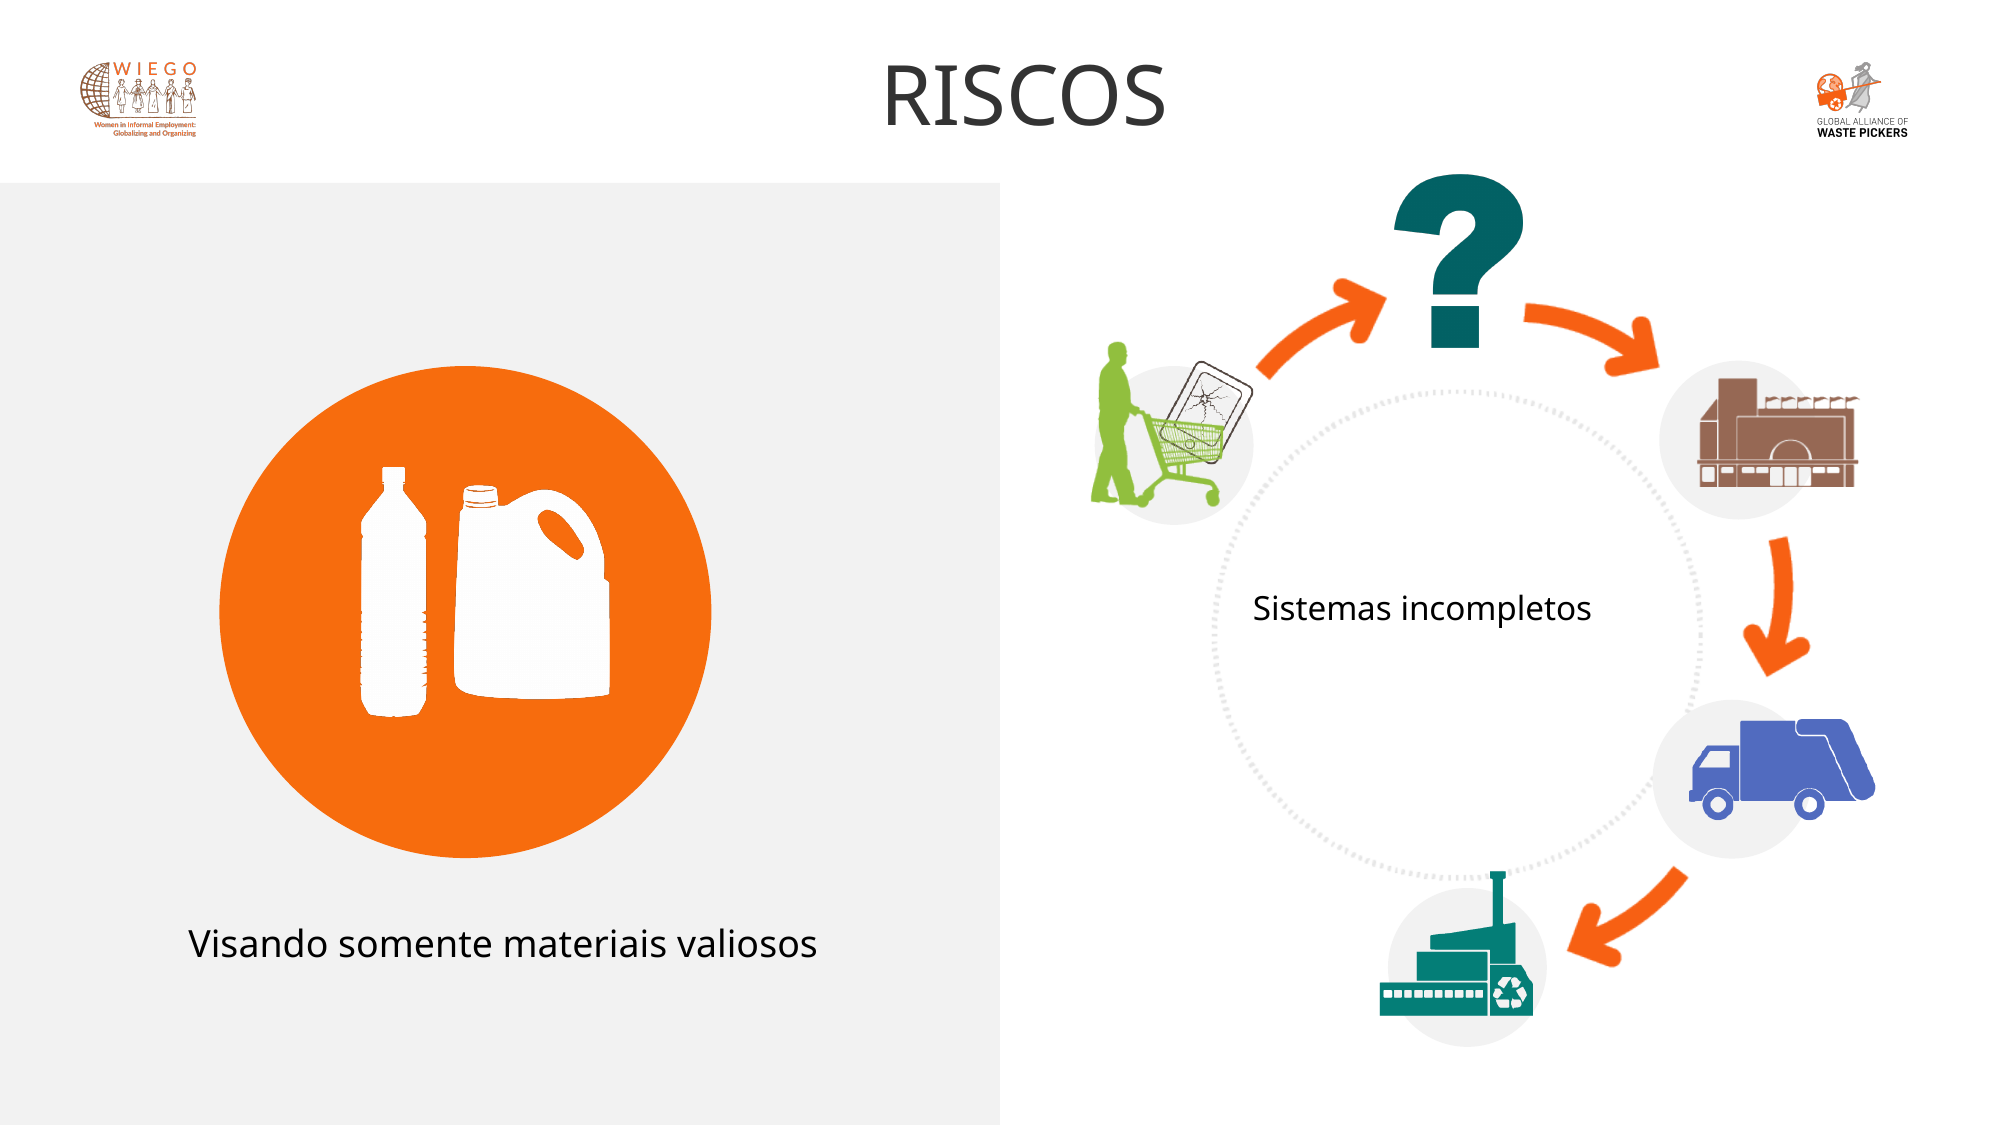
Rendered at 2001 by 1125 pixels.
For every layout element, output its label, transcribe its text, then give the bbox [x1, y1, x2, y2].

text_box [1652, 720, 1792, 859]
picture [1073, 174, 1929, 1059]
text_box Visando somente materiais valiosos [51, 912, 956, 1019]
text_box RISCOS [818, 34, 1232, 150]
picture [1817, 62, 1908, 137]
text_box [219, 366, 712, 859]
text_box Sistemas incompletos [1237, 572, 1730, 643]
text_box [1659, 377, 1803, 520]
picture [360, 467, 610, 717]
picture [80, 62, 196, 137]
text_box [1710, 360, 1768, 366]
